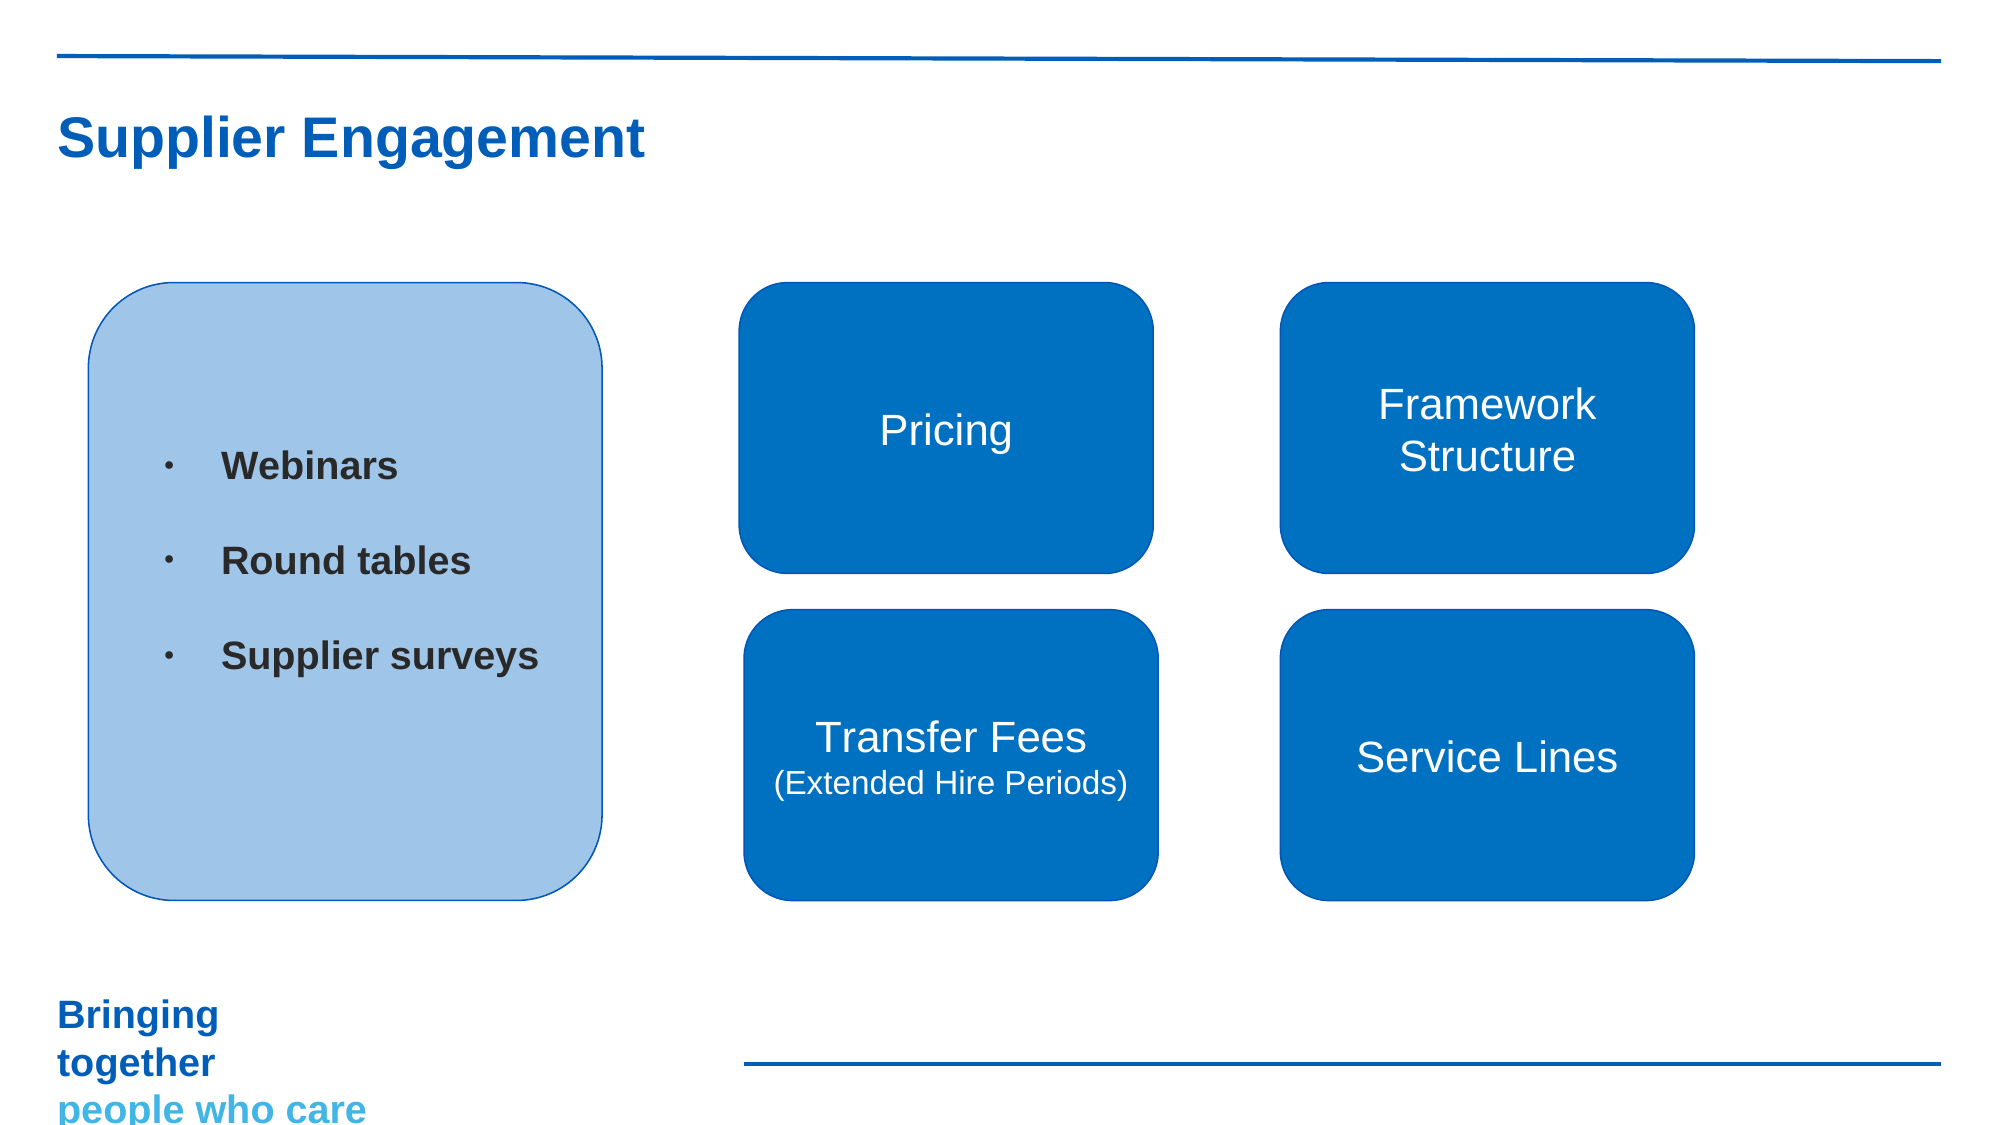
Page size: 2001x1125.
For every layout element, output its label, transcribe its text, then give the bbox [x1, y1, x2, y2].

text_box Transfer Fees (Extended Hire Periods) [744, 609, 1159, 901]
text_box Pricing [739, 282, 1154, 574]
text_box Service Lines [1280, 609, 1695, 901]
text_box Bringing together people who care [56, 989, 382, 1125]
text_box Webinars Round tables Supplier surveys [88, 282, 603, 901]
title Supplier Engagement [56, 90, 1836, 194]
text_box Framework Structure [1280, 282, 1695, 574]
